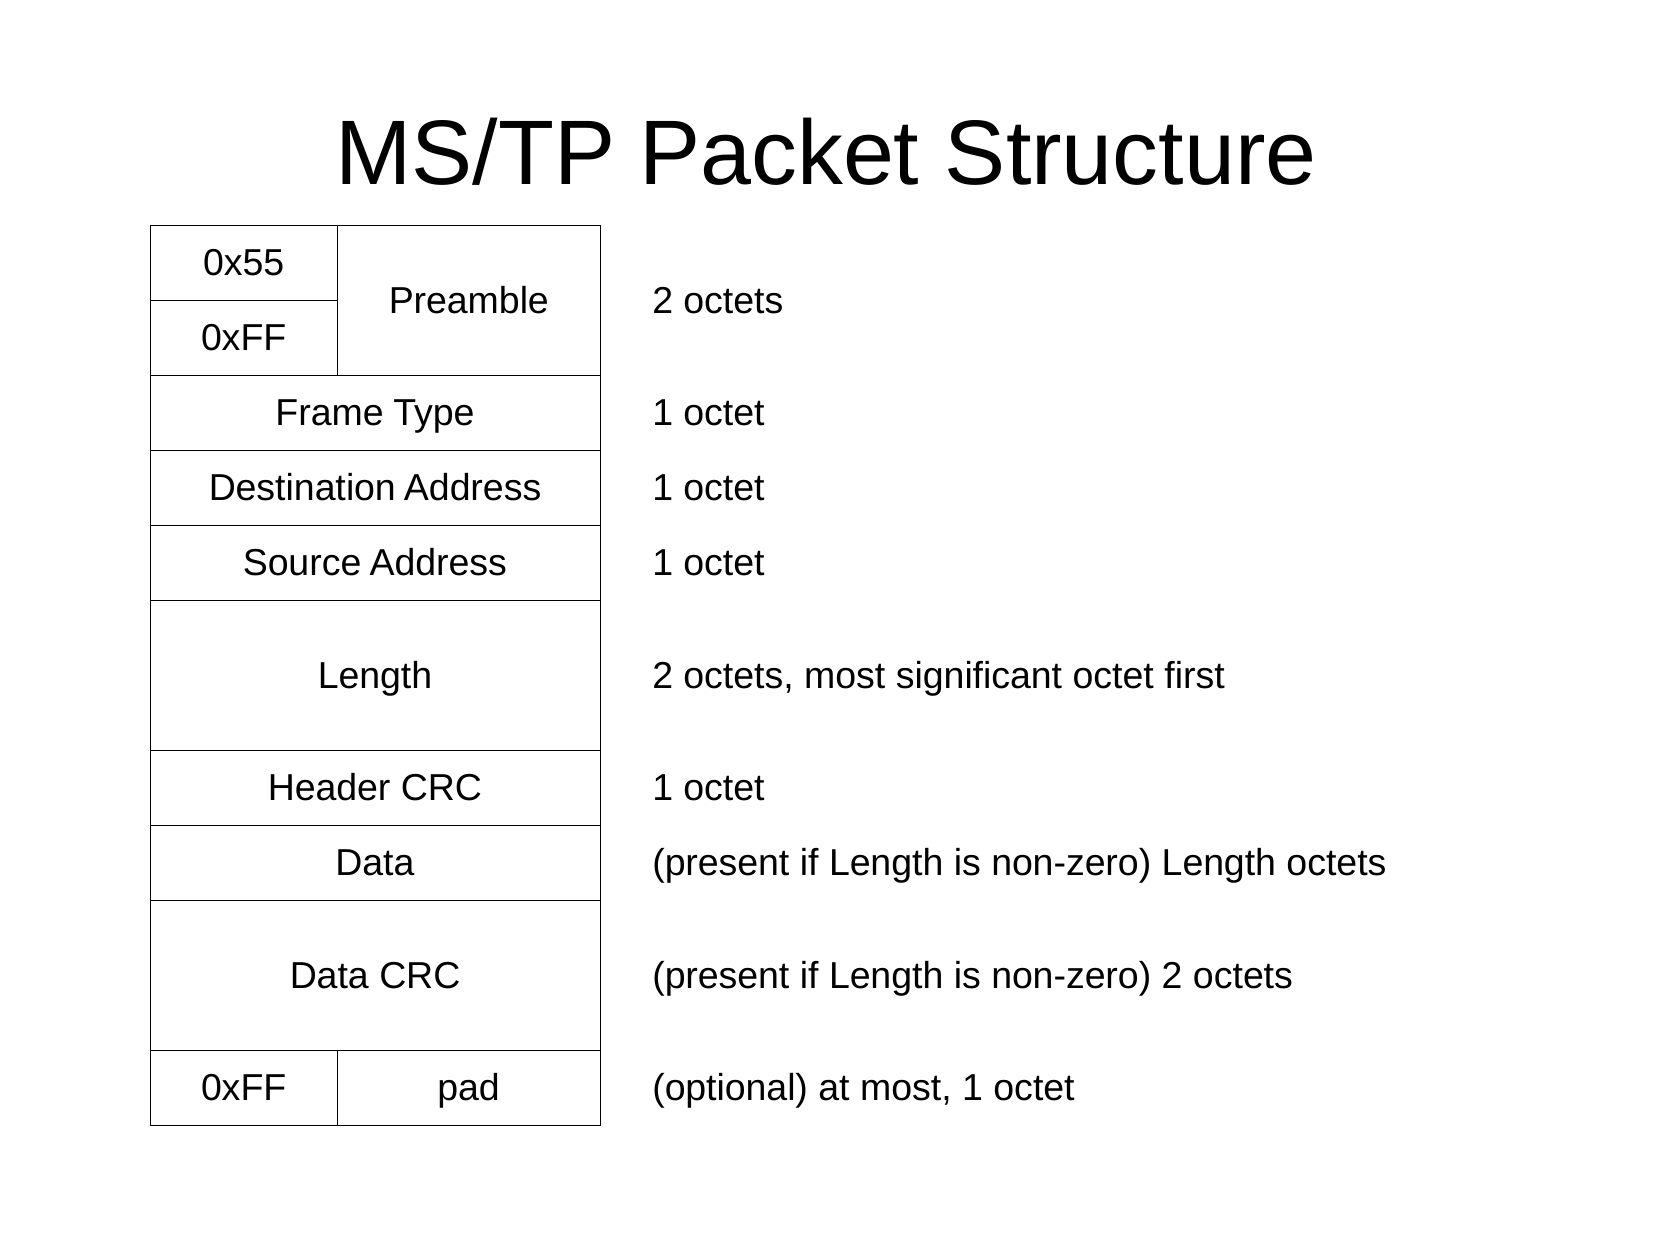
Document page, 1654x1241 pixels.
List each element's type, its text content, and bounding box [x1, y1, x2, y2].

text_box (optional) at most, 1 octet [637, 1050, 1201, 1126]
text_box Preamble [337, 225, 601, 375]
text_box Length [150, 601, 601, 750]
text_box 0xFF [150, 1050, 338, 1126]
text_box (present if Length is non-zero) 2 octets [637, 900, 1426, 1051]
text_box 1 octet [637, 376, 863, 451]
text_box pad [338, 1050, 601, 1126]
text_box Source Address [150, 525, 601, 601]
title MS/TP Packet Structure [82, 56, 1571, 250]
text_box 2 octets [637, 225, 863, 376]
text_box Data CRC [150, 900, 601, 1050]
text_box 0xFF [150, 300, 338, 375]
text_box 0x55 [150, 225, 337, 300]
text_box Frame Type [150, 375, 601, 451]
text_box 1 octet [637, 750, 863, 825]
text_box 1 octet [637, 526, 863, 601]
text_box Header CRC [150, 750, 601, 825]
text_box (present if Length is non-zero) Length octets [637, 825, 1538, 901]
text_box Data [150, 825, 601, 900]
text_box 1 octet [637, 451, 863, 526]
text_box Destination Address [150, 451, 601, 525]
text_box 2 octets, most significant octet first [637, 600, 1313, 751]
